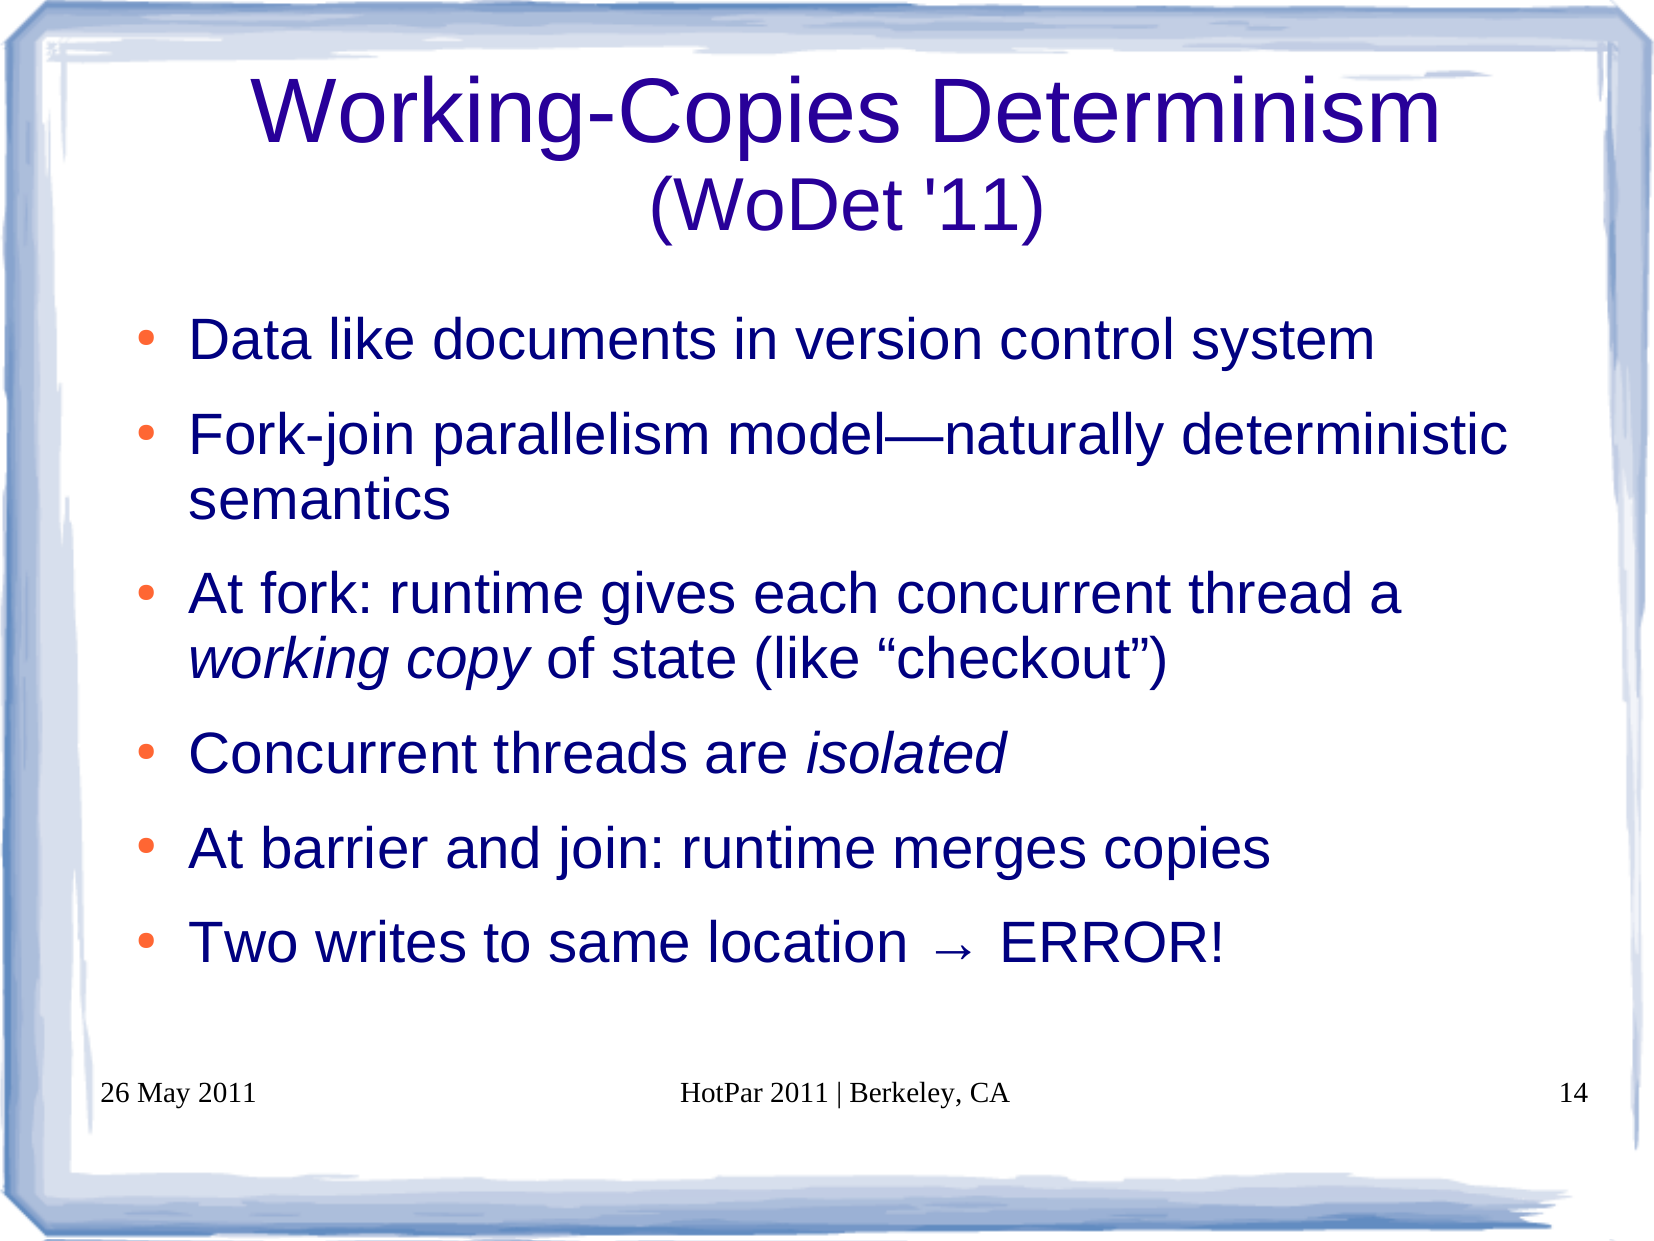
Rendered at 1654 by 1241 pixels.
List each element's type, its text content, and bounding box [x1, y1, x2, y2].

picture [0, 0, 1654, 1241]
title Working-Copies Determinism (WoDet '11) [82, 49, 1613, 257]
list Data like documents in version control system Fork-join parallelism model—naturally deterministic semantics At fork: runtime gives each concurrent thread a working copy of state (like “checkout”) Concurrent threads are isolated At barrier and join: runtime merges copies Two writes to same location → ERROR! [118, 307, 1571, 975]
